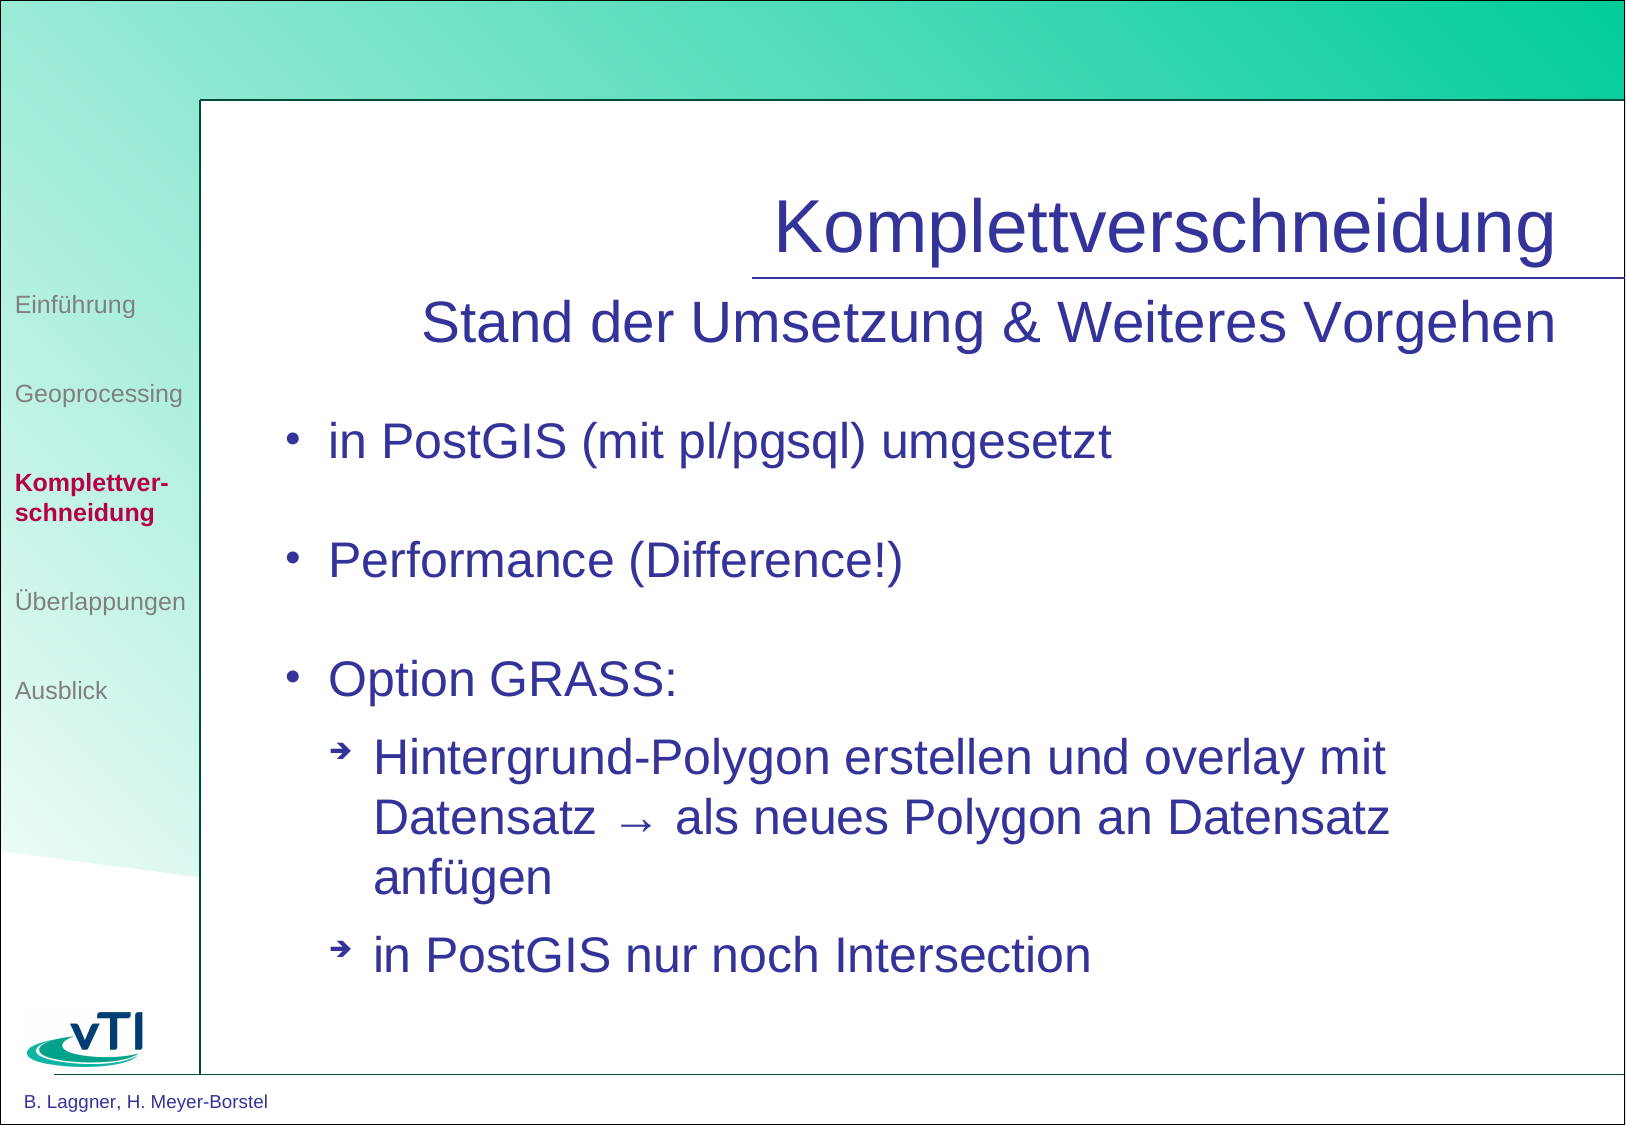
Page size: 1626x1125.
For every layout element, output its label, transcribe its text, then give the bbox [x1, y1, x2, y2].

picture [26, 1011, 145, 1068]
text_box Komplettverschneidung [758, 170, 1573, 276]
text_box in PostGIS (mit pl/pgsql) umgesetzt Performance (Difference!) Option GRASS: Hintergrund-Polygon erstellen und overlay mit Datensatz → als neues Polygon an Datensatz anfügen in PostGIS nur noch Intersection [269, 401, 1601, 1050]
text_box Stand der Umsetzung & Weiteres Vorgehen [406, 276, 1573, 362]
text_box Einführung Geoprocessing Komplettver-schneidung Überlappungen Ausblick [0, 281, 224, 747]
